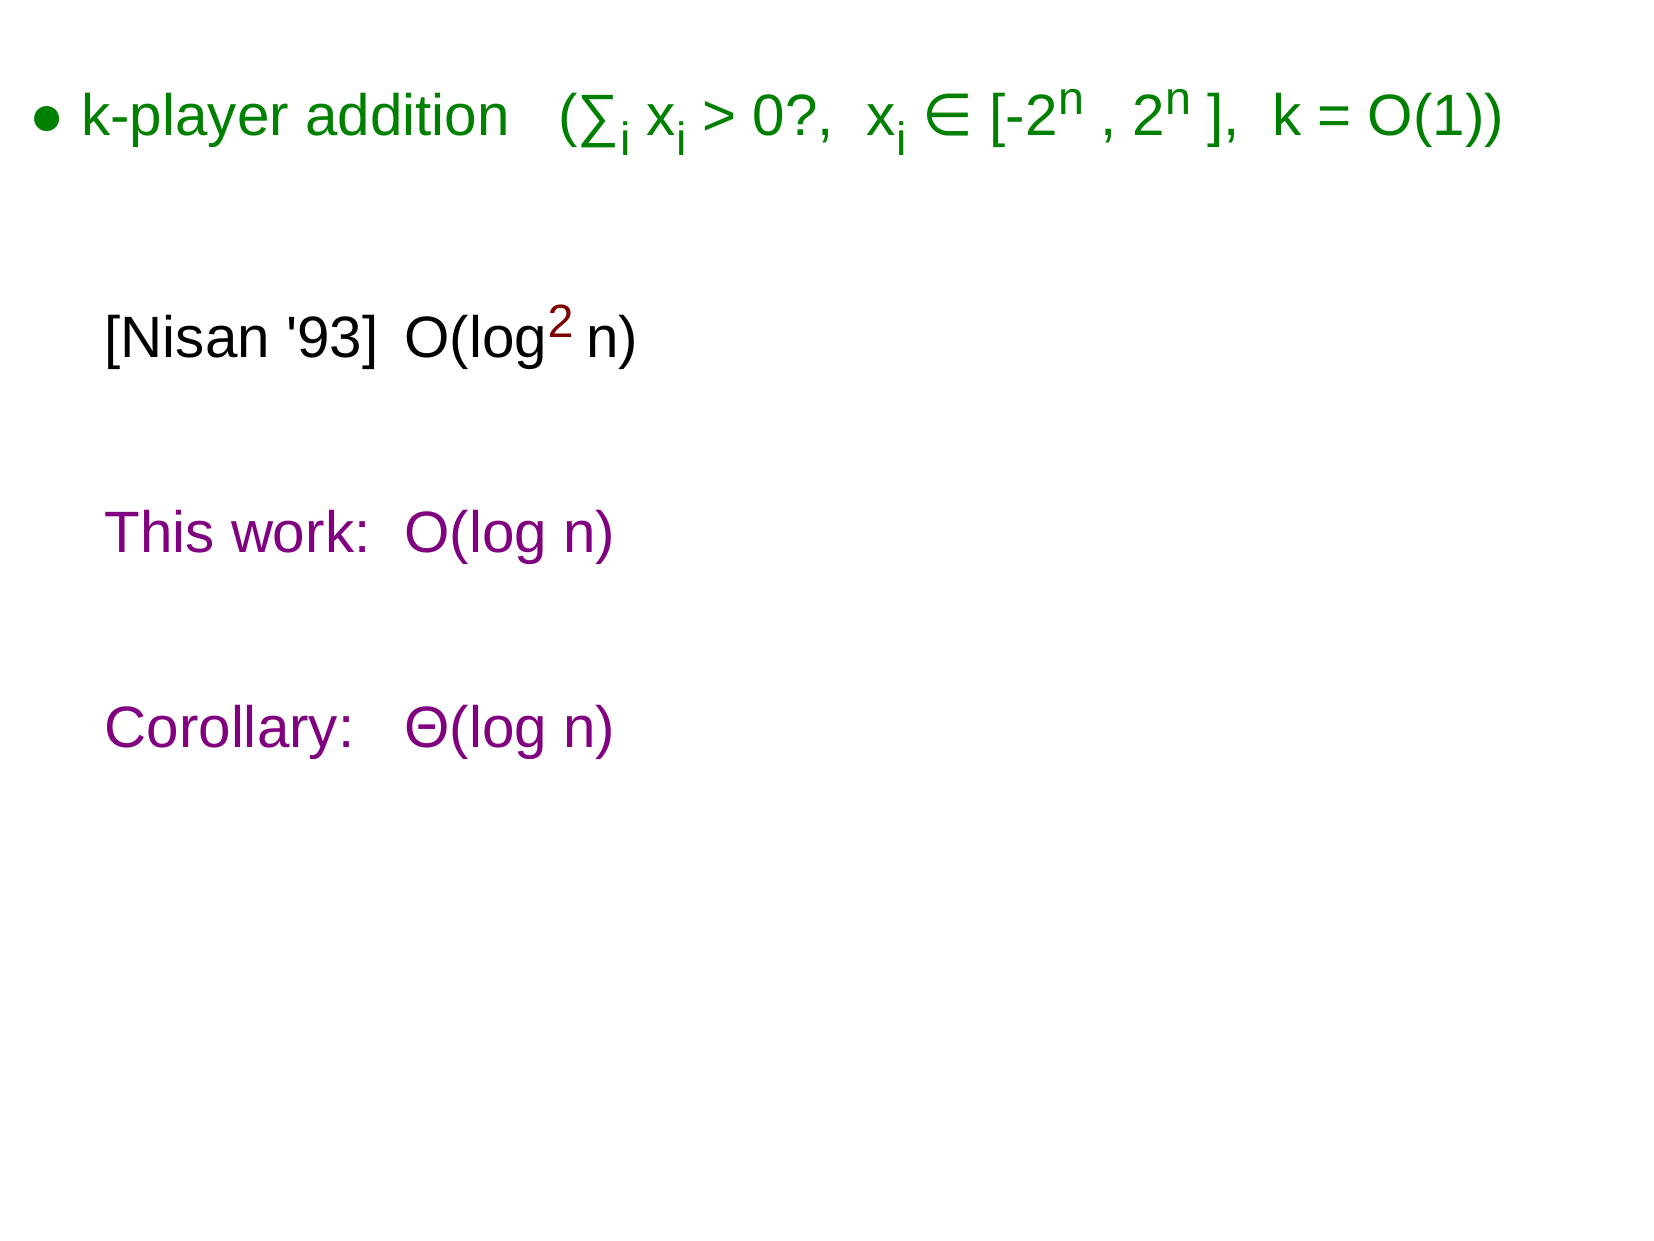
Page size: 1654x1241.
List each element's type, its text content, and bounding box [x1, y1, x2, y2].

text_box ● k-player addition (∑i xi > 0?, xi ∈ [-2n , 2n ], k = O(1)) [Nisan '93] O(log2 n) This work: O(log n) Corollary: Θ(log n) [15, 0, 1636, 1241]
